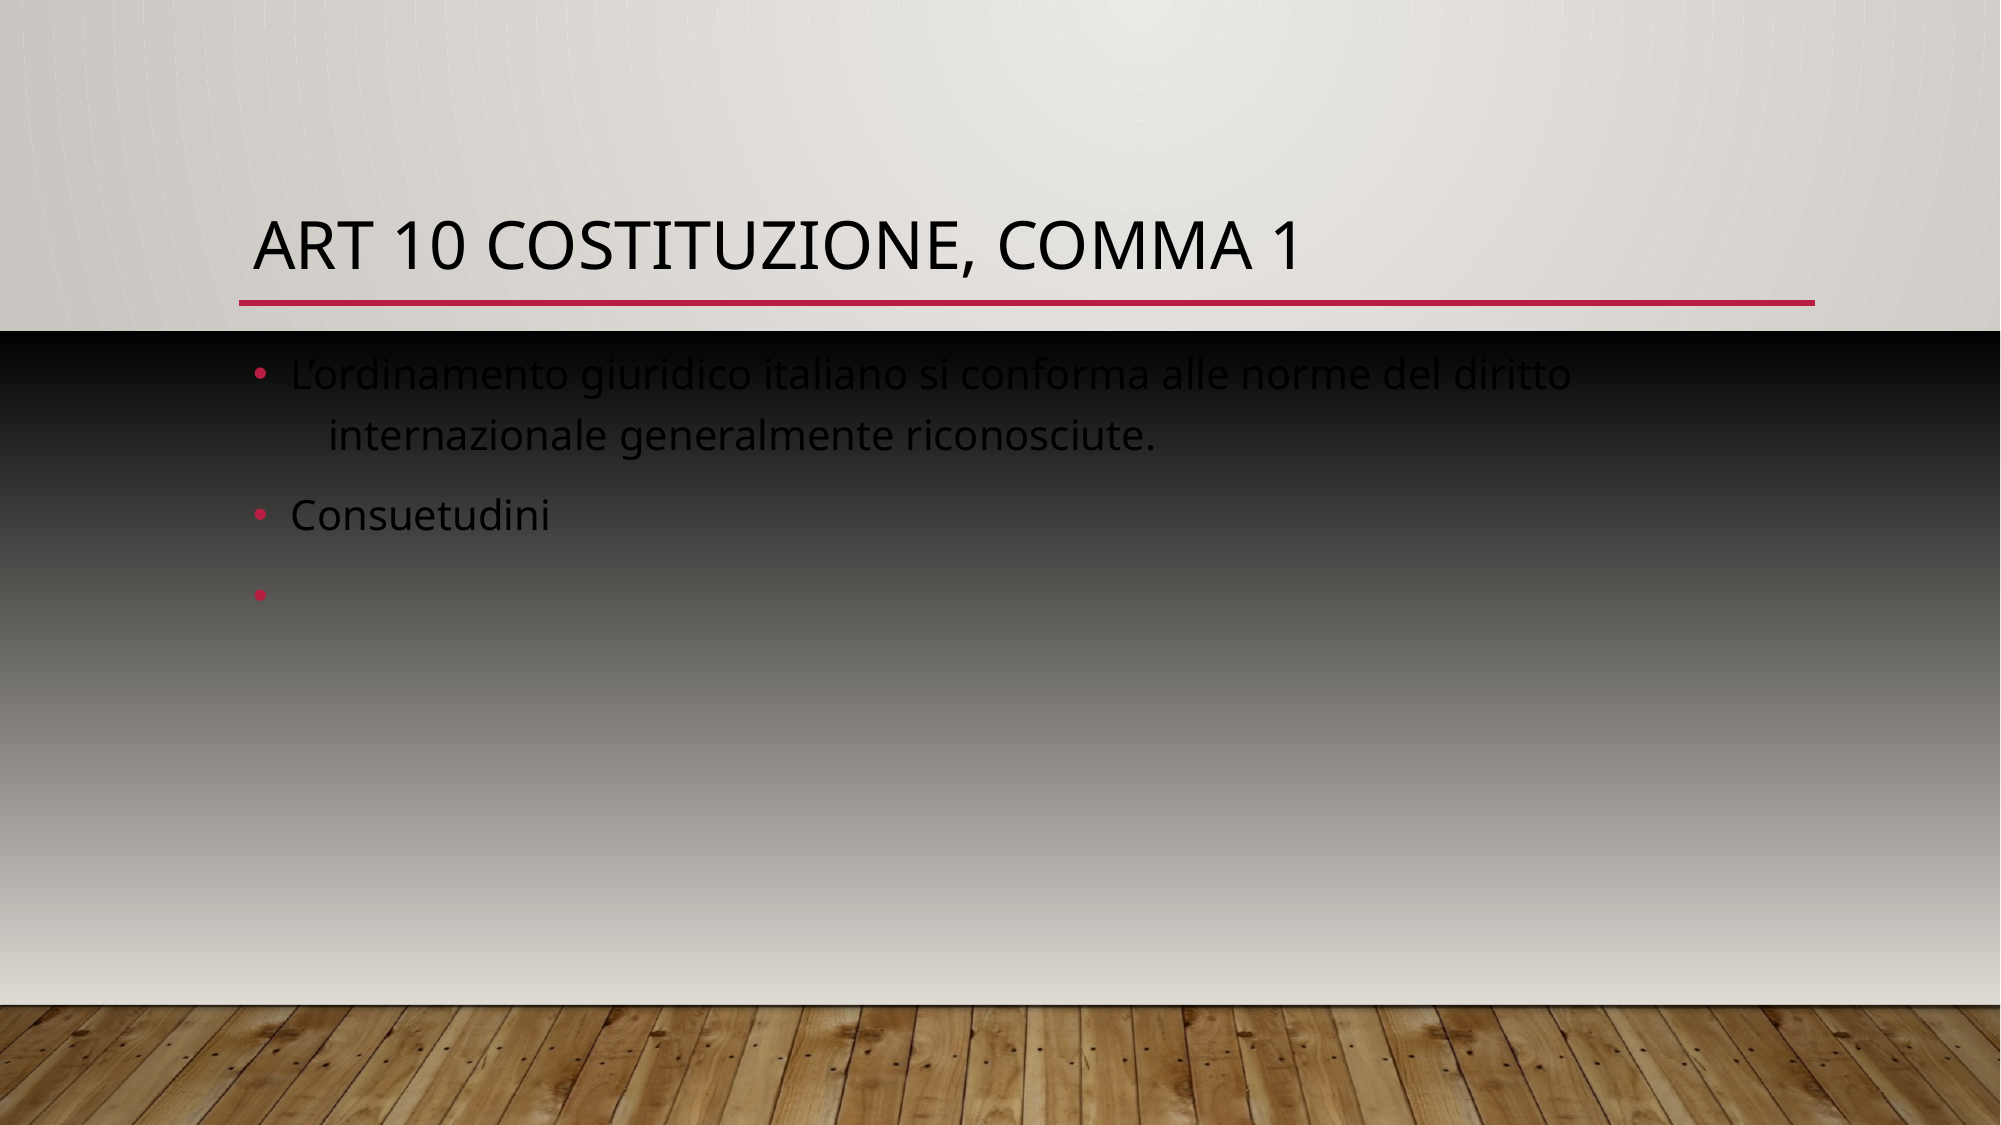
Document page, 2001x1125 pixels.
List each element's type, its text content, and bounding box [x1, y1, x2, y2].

list L’ordinamento giuridico italiano si conforma alle norme del diritto internazionale generalmente riconosciute. Consuetudini [238, 330, 1814, 897]
title Art 10 costituzione, comma 1 [238, 131, 1814, 305]
